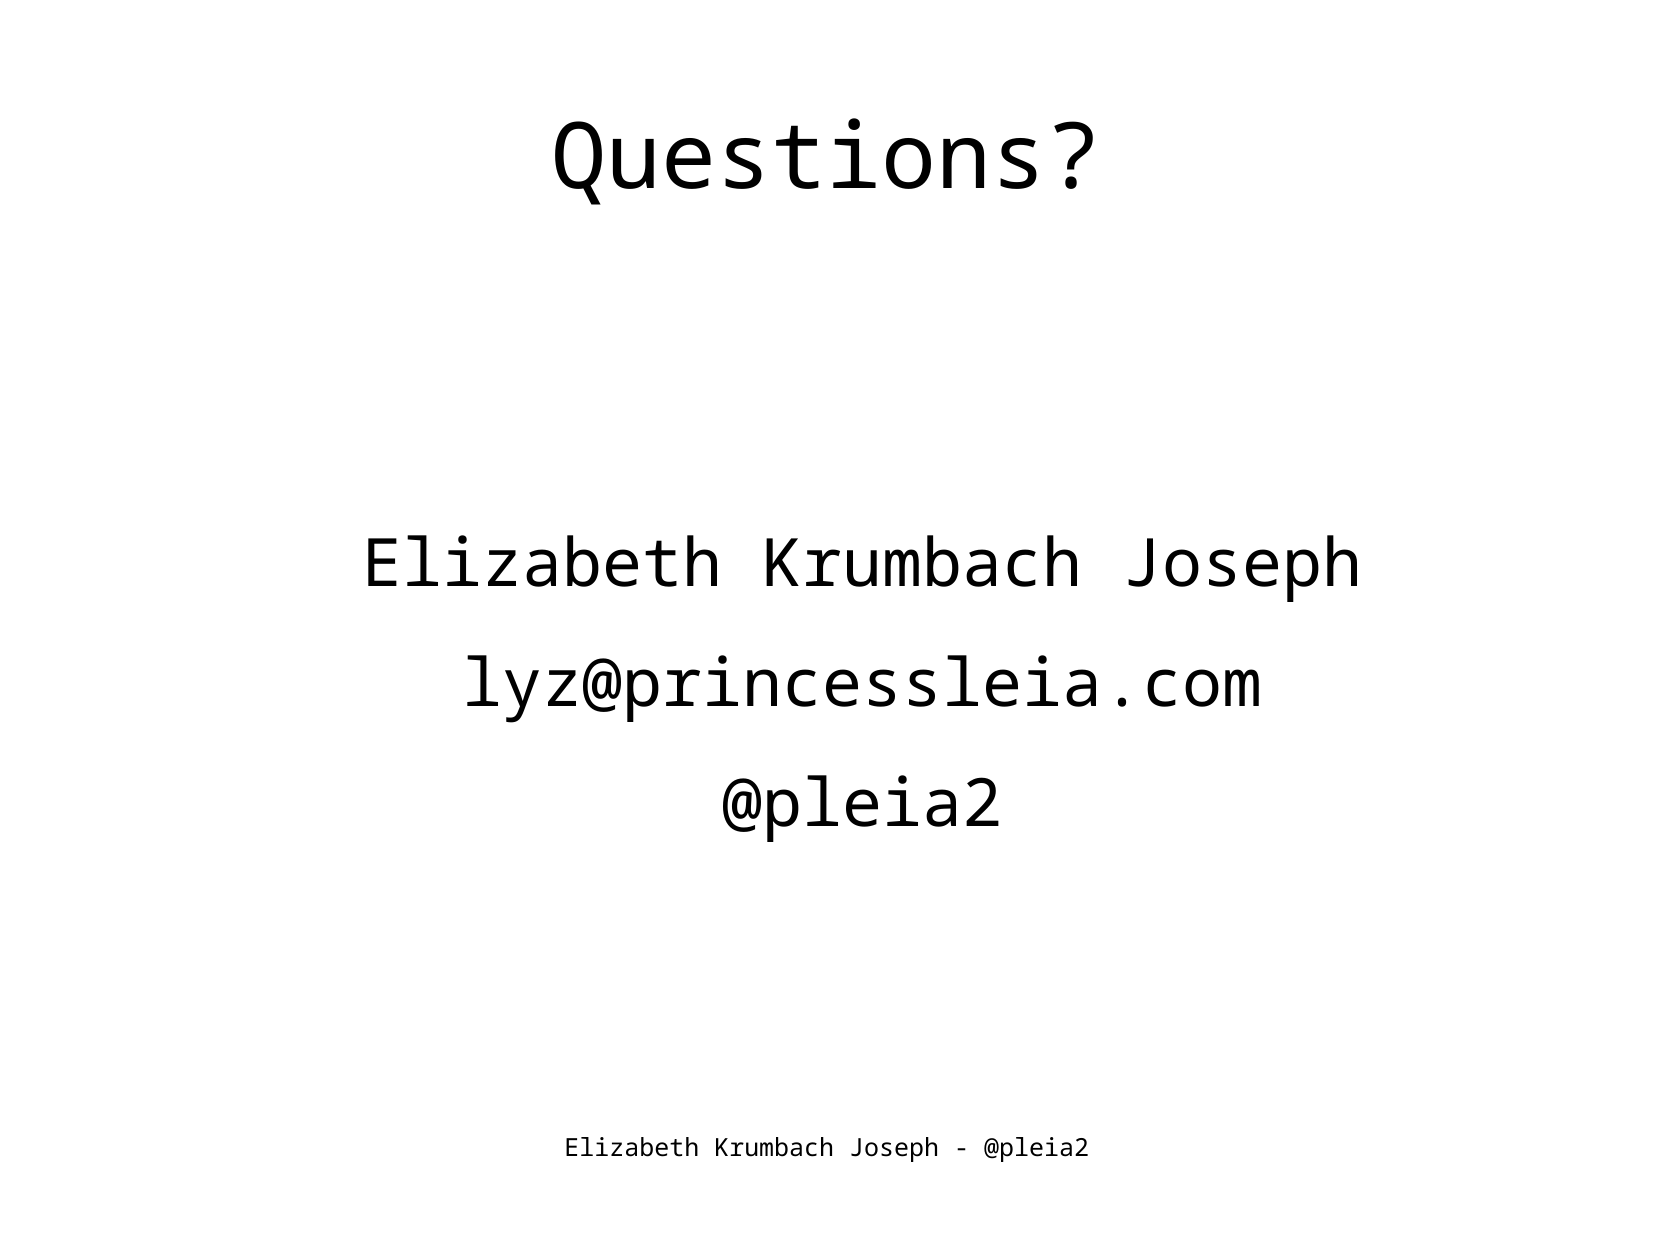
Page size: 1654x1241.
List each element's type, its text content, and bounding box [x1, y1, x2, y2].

list Elizabeth Krumbach Joseph lyz@princessleia.com @pleia2 [82, 290, 1571, 1010]
title Questions? [82, 49, 1571, 257]
